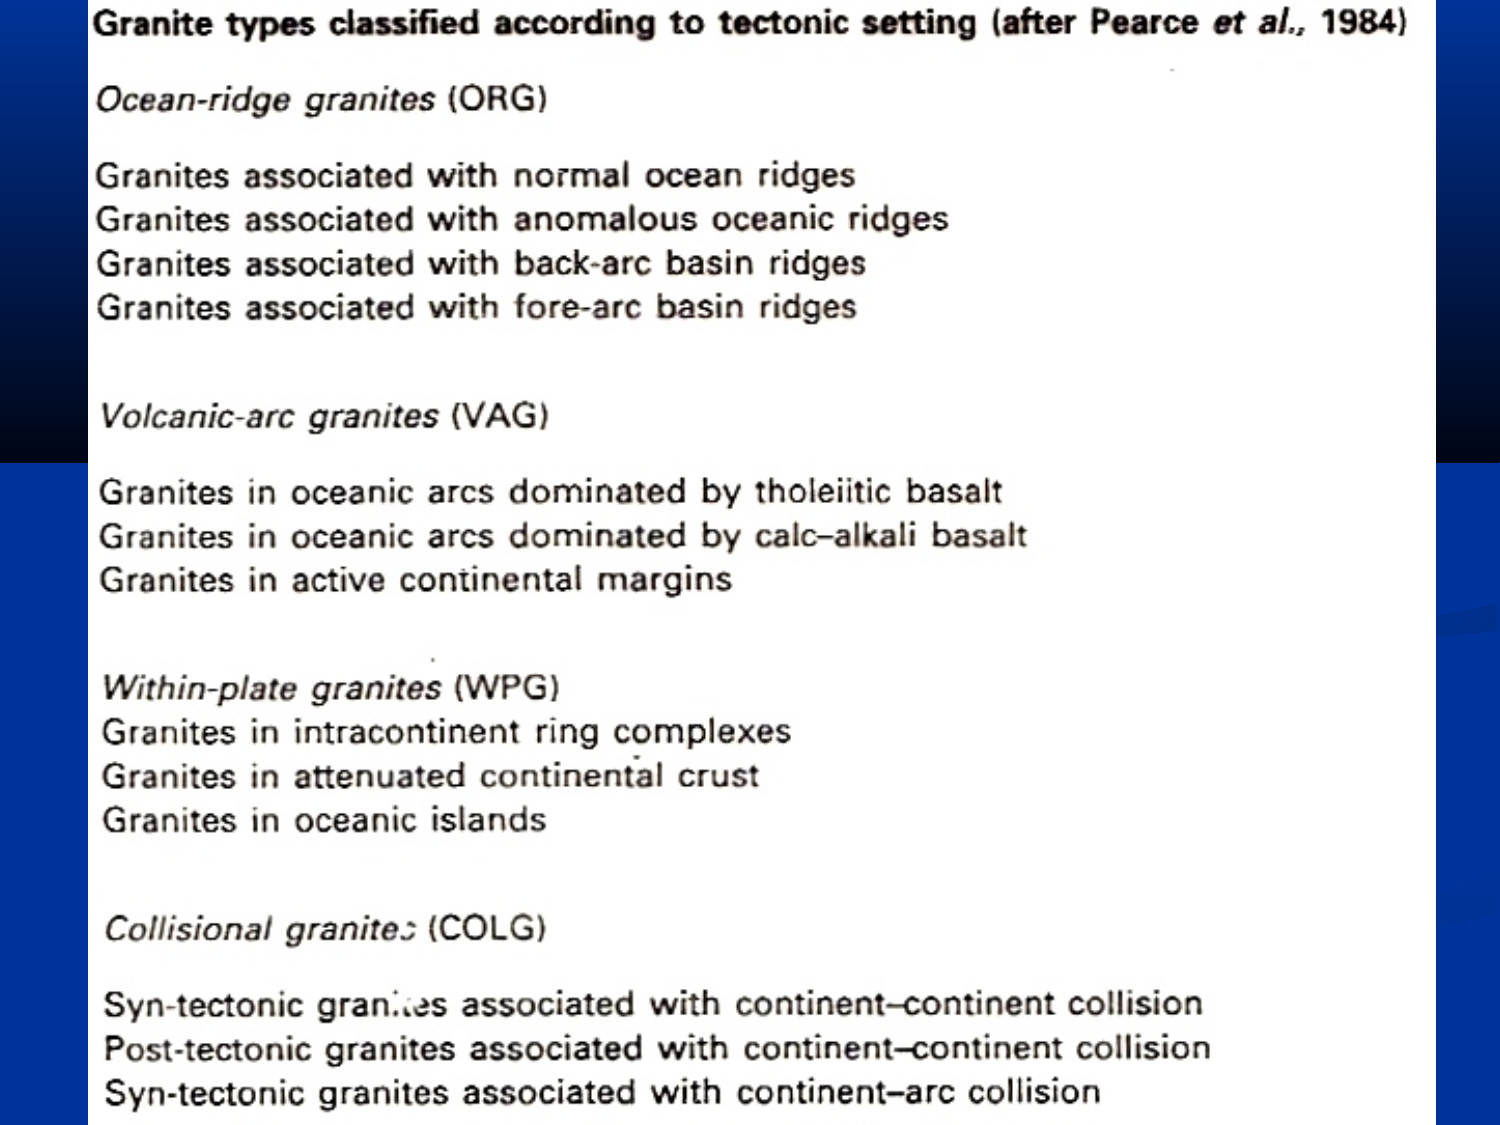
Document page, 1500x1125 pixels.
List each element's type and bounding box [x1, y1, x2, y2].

picture [88, 0, 1436, 1125]
